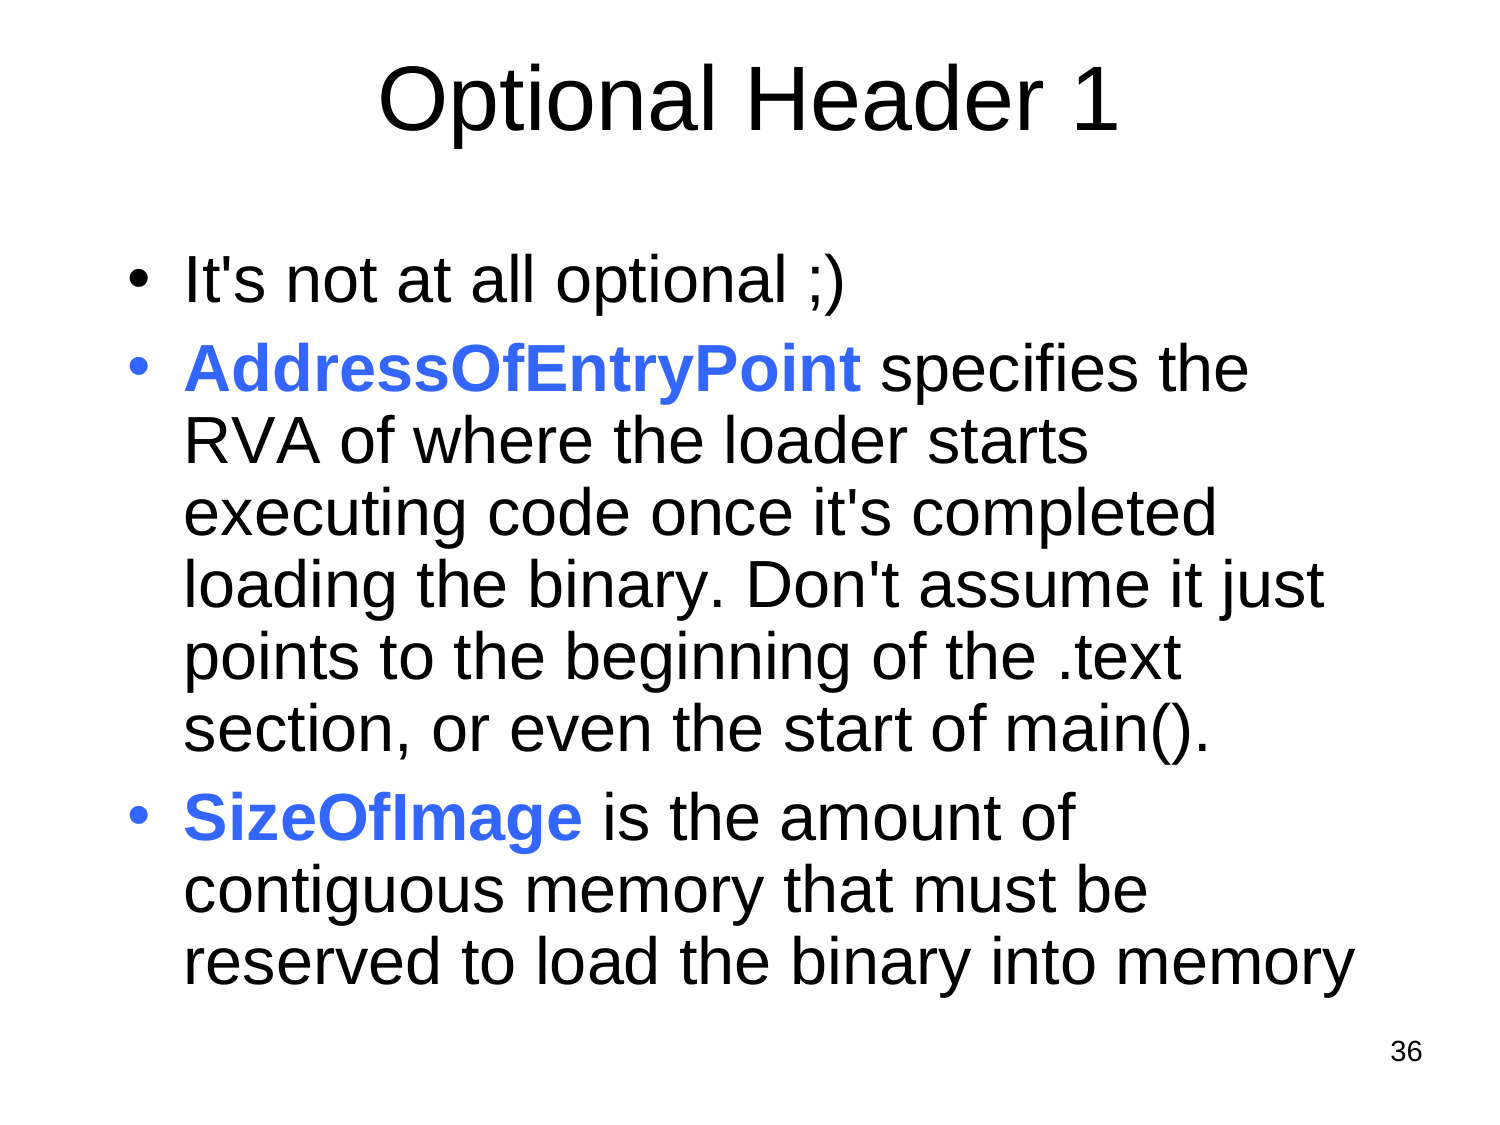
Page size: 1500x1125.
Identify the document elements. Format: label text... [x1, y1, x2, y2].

list It's not at all optional ;) AddressOfEntryPoint specifies the RVA of where the loader starts executing code once it's completed loading the binary. Don't assume it just points to the beginning of the .text section, or even the start of main(). SizeOfImage is the amount of contiguous memory that must be reserved to load the binary into memory [112, 237, 1388, 1051]
text_box <number> [1125, 1025, 1438, 1101]
title Optional Header 1 [0, 0, 1500, 188]
